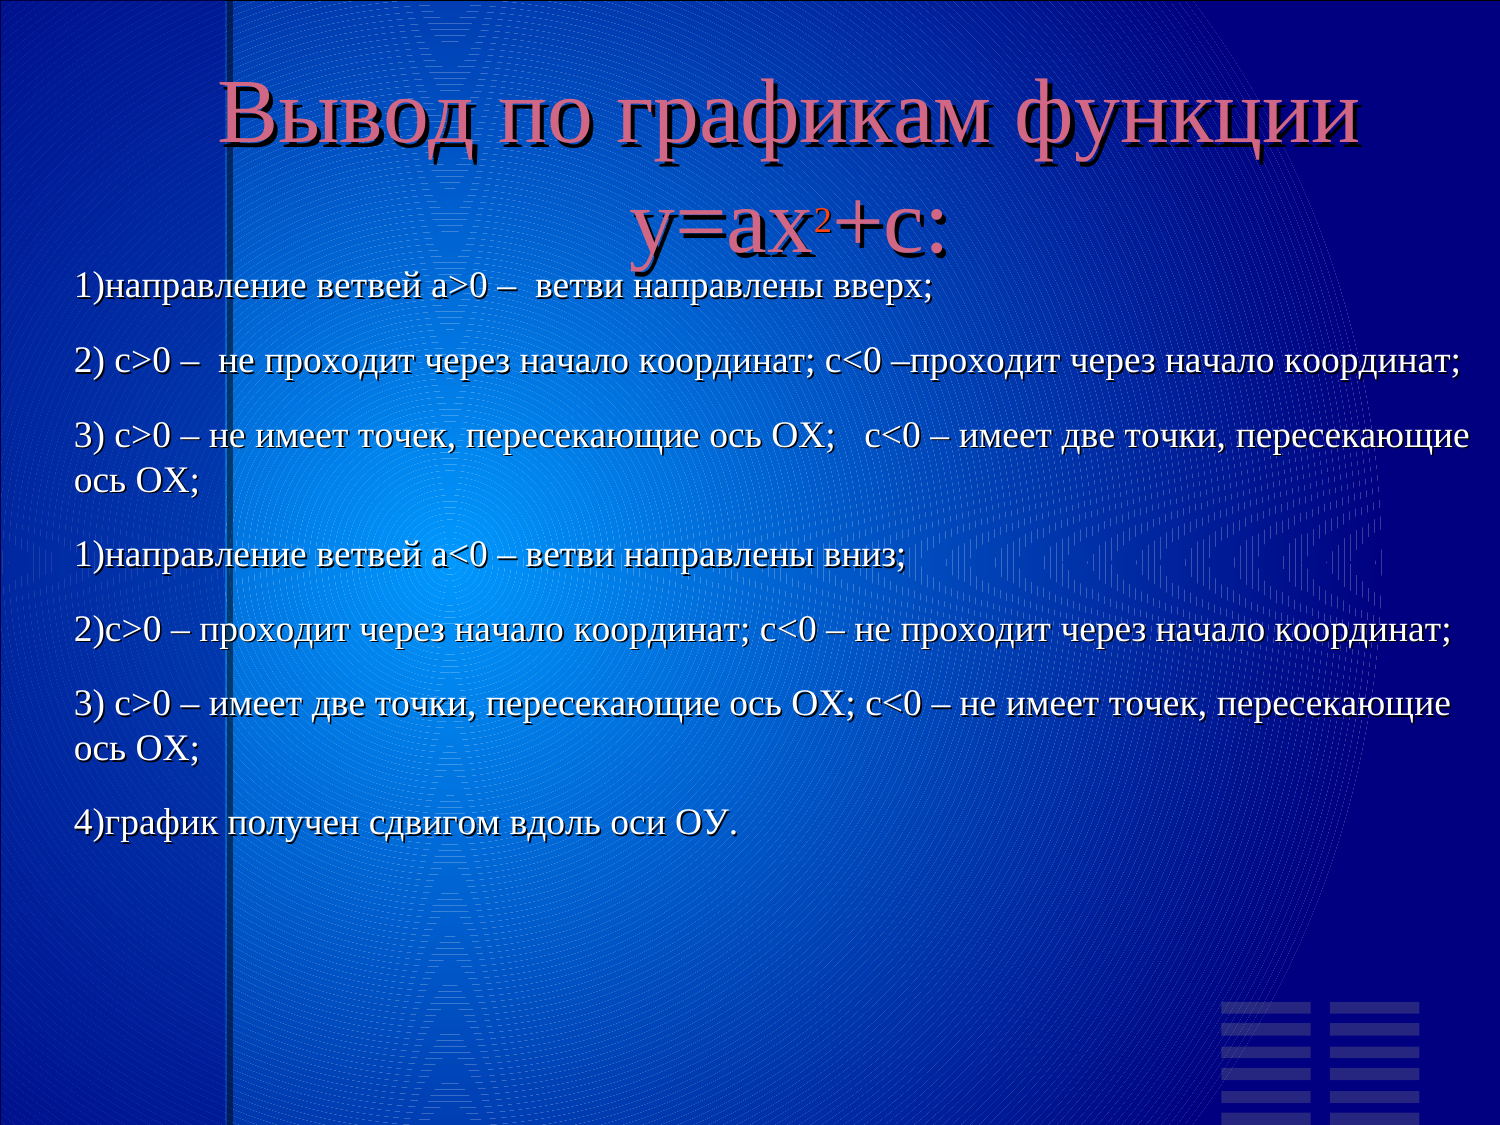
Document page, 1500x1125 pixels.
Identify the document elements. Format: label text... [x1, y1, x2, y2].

list 1)направление ветвей a>0 – ветви направлены вверх; 2) с>0 – не проходит через начало координат; с<0 –проходит через начало координат; 3) с>0 – не имеет точек, пересекающие ось ОХ; с<0 – имеет две точки, пересекающие ось ОХ; 1)направление ветвей a<0 – ветви направлены вниз; 2)c>0 – проходит через начало координат; с<0 – не проходит через начало координат; 3) c>0 – имеет две точки, пересекающие ось ОХ; с<0 – не имеет точек, пересекающие ось ОХ; 4)график получен сдвигом вдоль оси ОУ. [59, 253, 1500, 916]
title Вывод по графикам функции y=aх2+c: [0, 43, 1500, 274]
